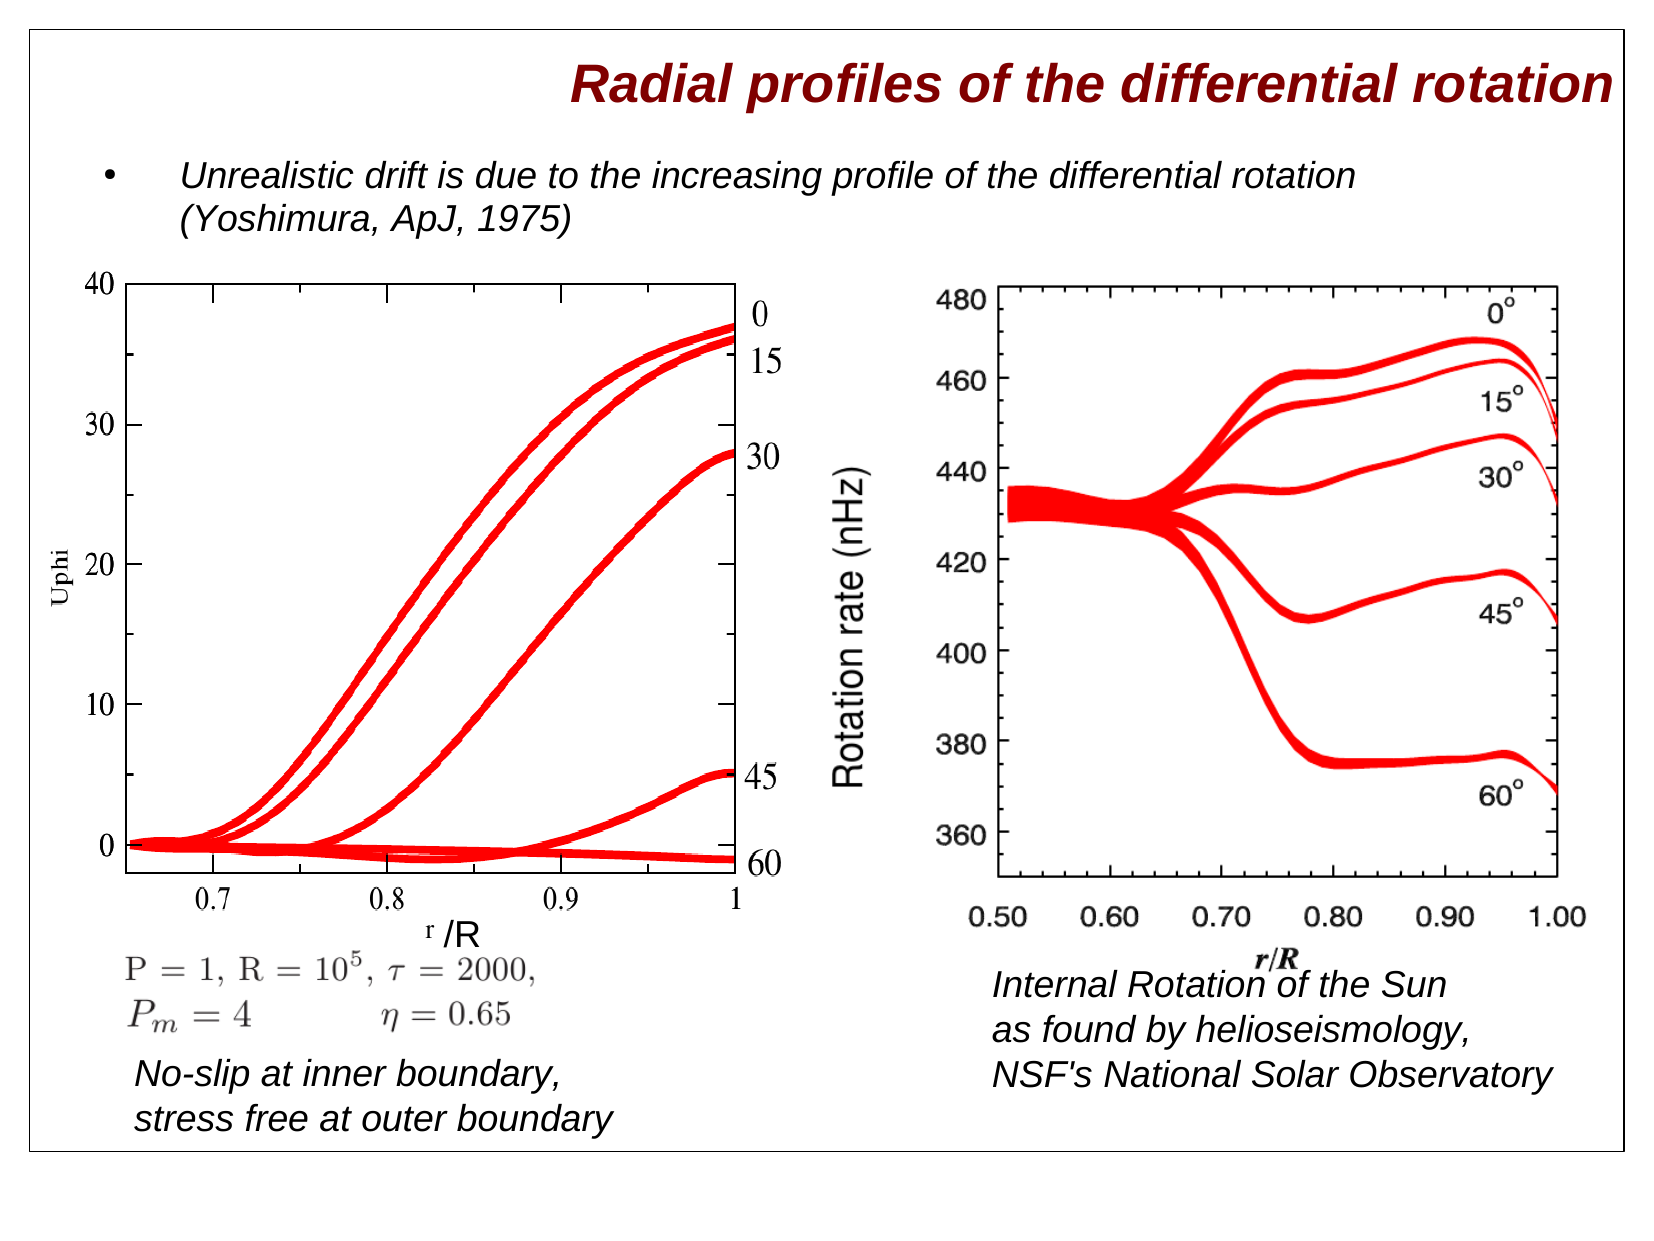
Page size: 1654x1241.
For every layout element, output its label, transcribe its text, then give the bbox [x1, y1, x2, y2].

picture [118, 992, 260, 1038]
text_box Internal Rotation of the Sun as found by helioseismology, NSF's National Solar Observatory [964, 952, 1565, 1093]
text_box No-slip at inner boundary, stress free at outer boundary [106, 1041, 615, 1141]
picture [821, 276, 1595, 981]
text_box /R [428, 905, 497, 963]
text_box Radial profiles of the differential rotation [555, 42, 1087, 119]
text_box Unrealistic drift is due to the increasing profile of the differential rotation (Yoshimura, ApJ, 1975) [88, 147, 1595, 247]
picture [31, 265, 786, 991]
picture [372, 992, 521, 1038]
